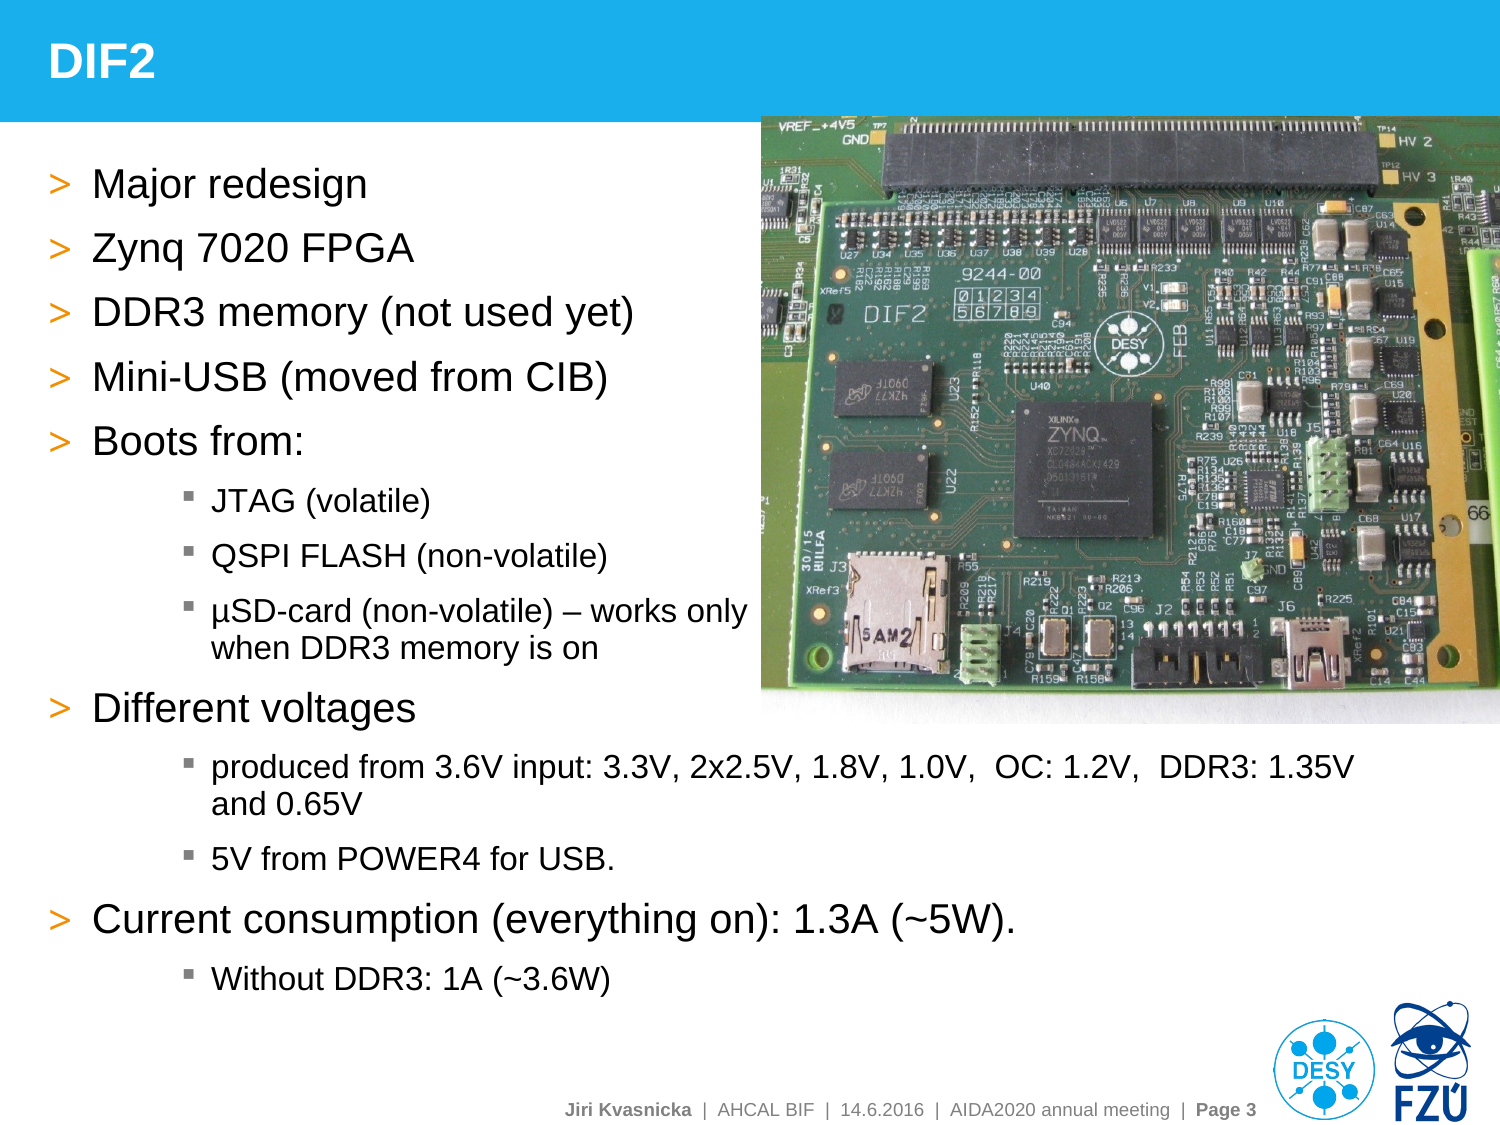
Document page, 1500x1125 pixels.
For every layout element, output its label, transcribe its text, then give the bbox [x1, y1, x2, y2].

list Major redesign Zynq 7020 FPGA DDR3 memory (not used yet) Mini-USB (moved from CIB) Boots from: JTAG (volatile) QSPI FLASH (non-volatile) µSD-card (non-volatile) – works only when DDR3 memory is on Different voltages produced from 3.6V input: 3.3V, 2x2.5V, 1.8V, 1.0V, OC: 1.2V, DDR3: 1.35V and 0.65V 5V from POWER4 for USB. Current consumption (everything on): 1.3A (~5W). Without DDR3: 1A (~3.6W) [4, 160, 1403, 1070]
title DIF2 [47, 16, 1446, 107]
picture [1273, 1070, 1375, 1120]
picture [1297, 1070, 1304, 1076]
picture [1390, 1000, 1471, 1122]
picture [761, 116, 1500, 724]
